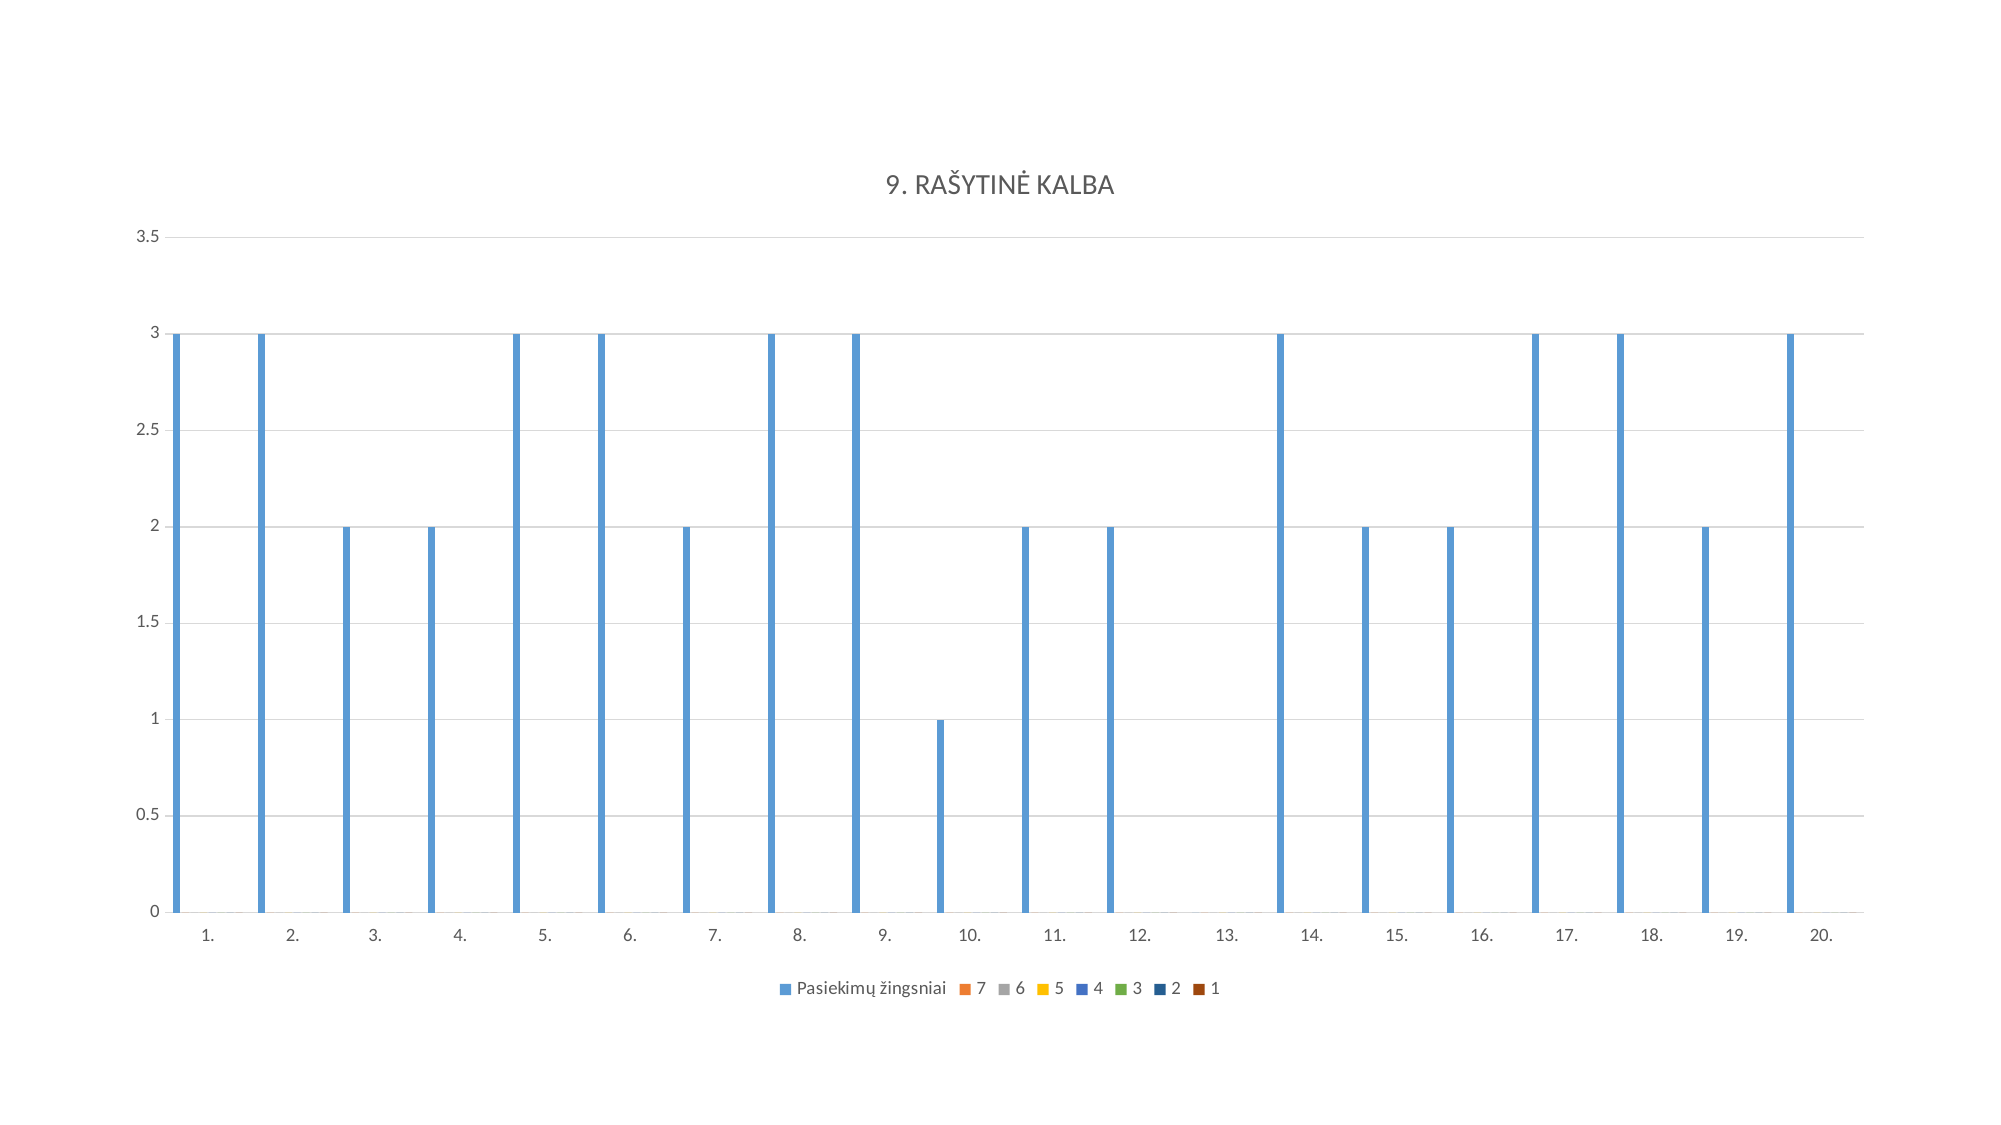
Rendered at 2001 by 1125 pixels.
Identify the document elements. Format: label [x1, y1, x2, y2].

chart [99, 138, 1900, 1006]
